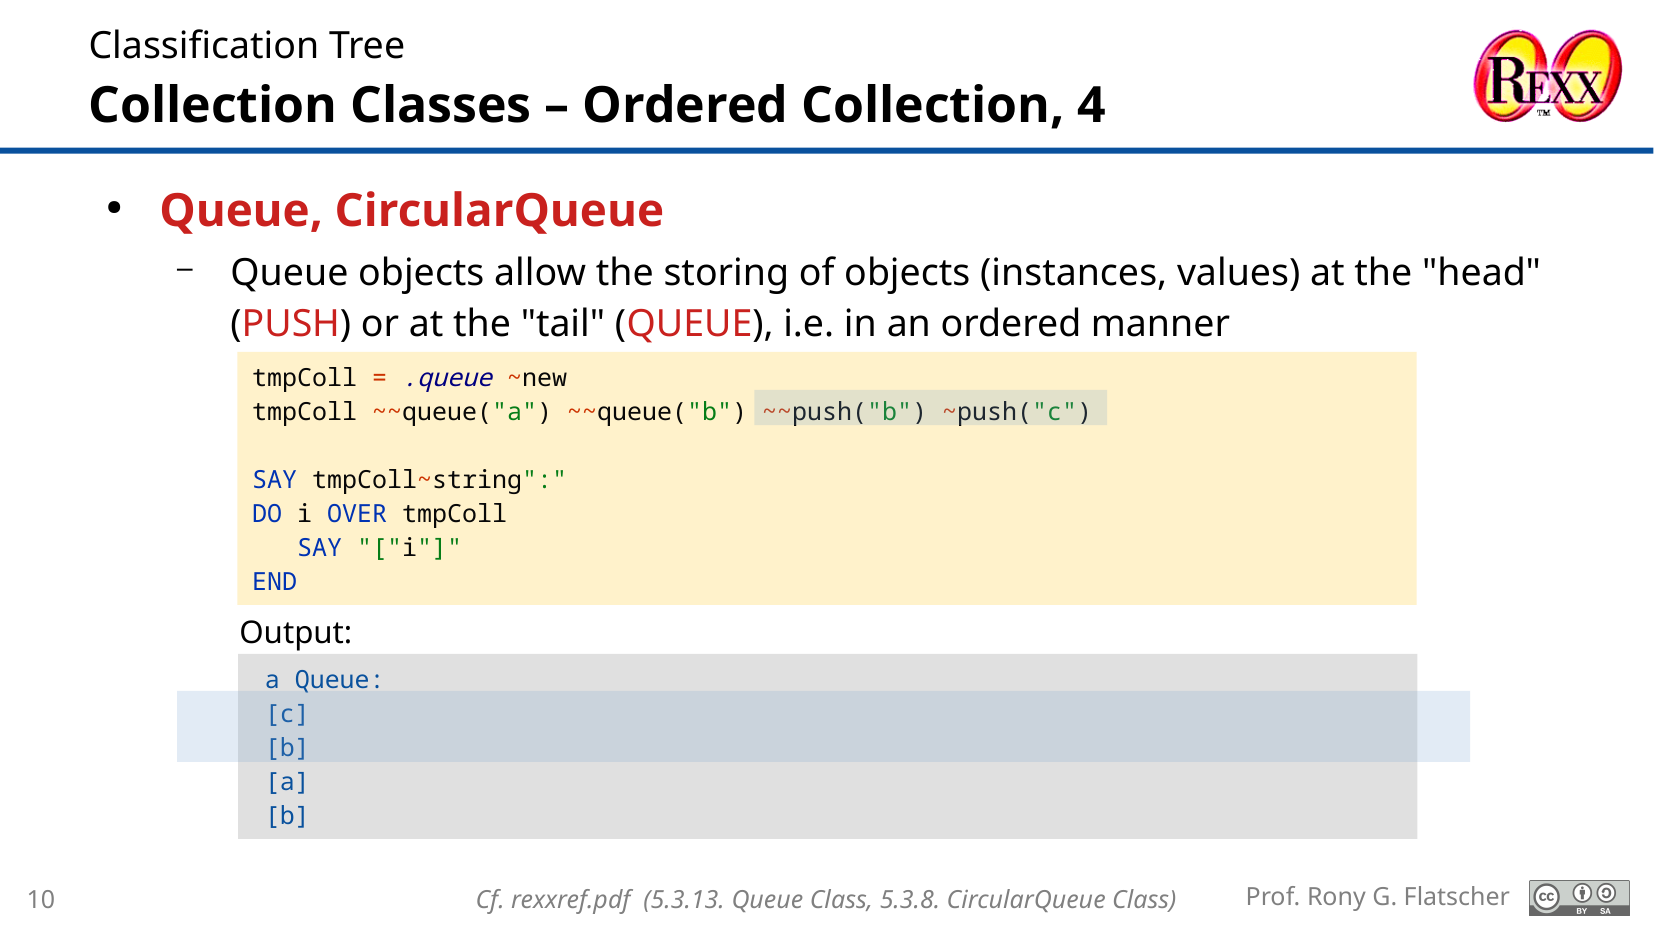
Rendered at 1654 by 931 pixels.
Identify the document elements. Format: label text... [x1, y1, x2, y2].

text_box [177, 690, 1471, 762]
text_box Output: [224, 602, 390, 659]
text_box a Queue: [c] [b] [a] [b] [238, 653, 1418, 690]
text_box tmpColl = .queue ~new tmpColl ~~queue("a") ~~queue("b") ~~push("b") ~push("c") SAY tmpColl~string":" DO i OVER tmpColl SAY "["i"]" END [237, 351, 1417, 597]
text_box [754, 389, 1108, 426]
list Queue, CircularQueue Queue objects allow the storing of objects (instances, values) at the "head" (PUSH) or at the "tail" (QUEUE), i.e. in an ordered manner [88, 177, 1577, 857]
title Classification Tree [29, 0, 1654, 59]
title Collection Classes – Ordered Collection, 4 [29, 59, 1654, 148]
text_box a Queue: [c] [b] [a] [b] [238, 762, 1418, 833]
text_box Cf. rexxref.pdf (5.3.13. Queue Class, 5.3.8. CircularQueue Class) [0, 874, 1654, 922]
